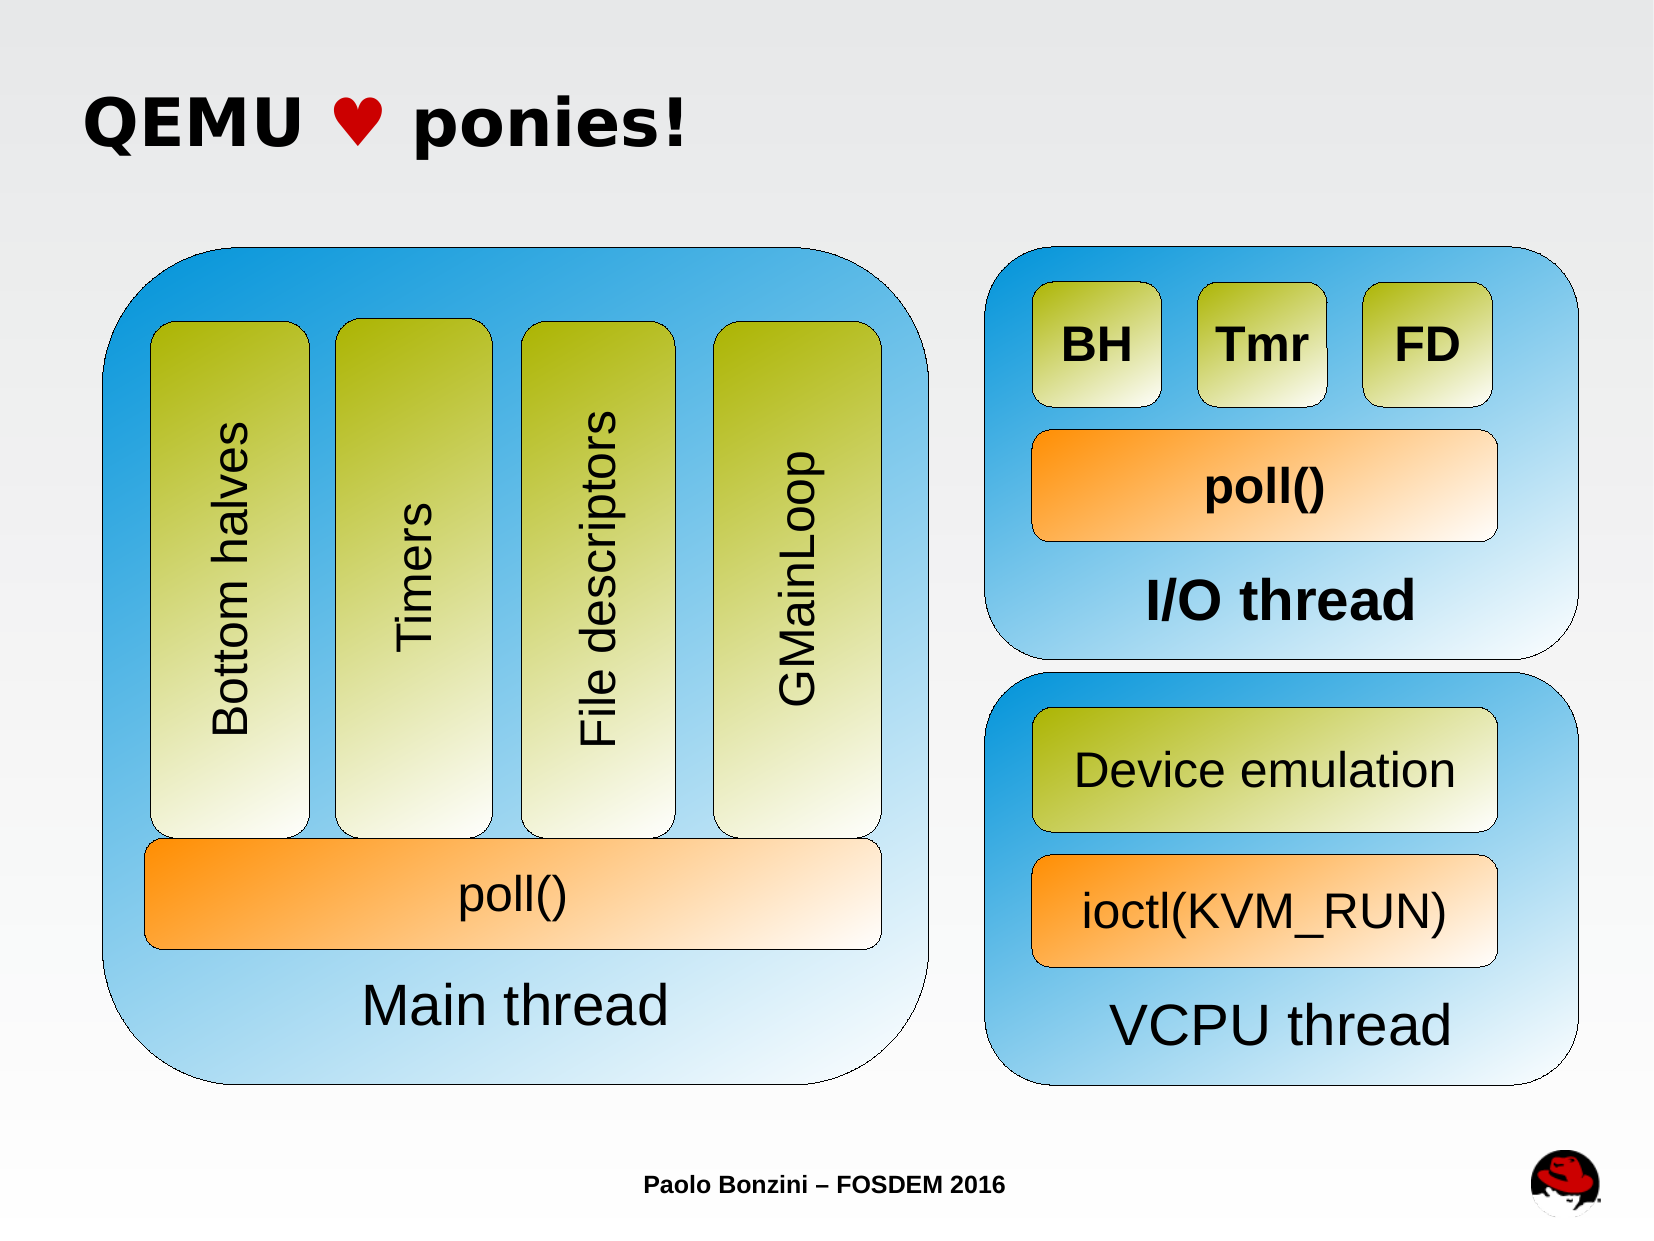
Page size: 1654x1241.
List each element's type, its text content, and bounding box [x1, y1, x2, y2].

text_box poll() [144, 838, 882, 950]
text_box I/O thread [984, 246, 1579, 660]
text_box GMainLoop [713, 321, 882, 839]
text_box File descriptors [521, 321, 676, 839]
text_box Timers [335, 318, 493, 839]
text_box BH [1032, 281, 1162, 408]
text_box Main thread [102, 247, 929, 1085]
text_box FD [1362, 282, 1493, 408]
picture [0, 0, 1654, 1241]
title QEMU ♥ ponies! [82, 19, 1571, 227]
text_box Tmr [1197, 282, 1328, 408]
text_box poll() [1031, 429, 1498, 542]
text_box Bottom halves [150, 321, 310, 839]
text_box ioctl(KVM_RUN) [1031, 854, 1498, 968]
text_box VCPU thread [984, 672, 1579, 1086]
text_box Device emulation [1032, 707, 1498, 833]
